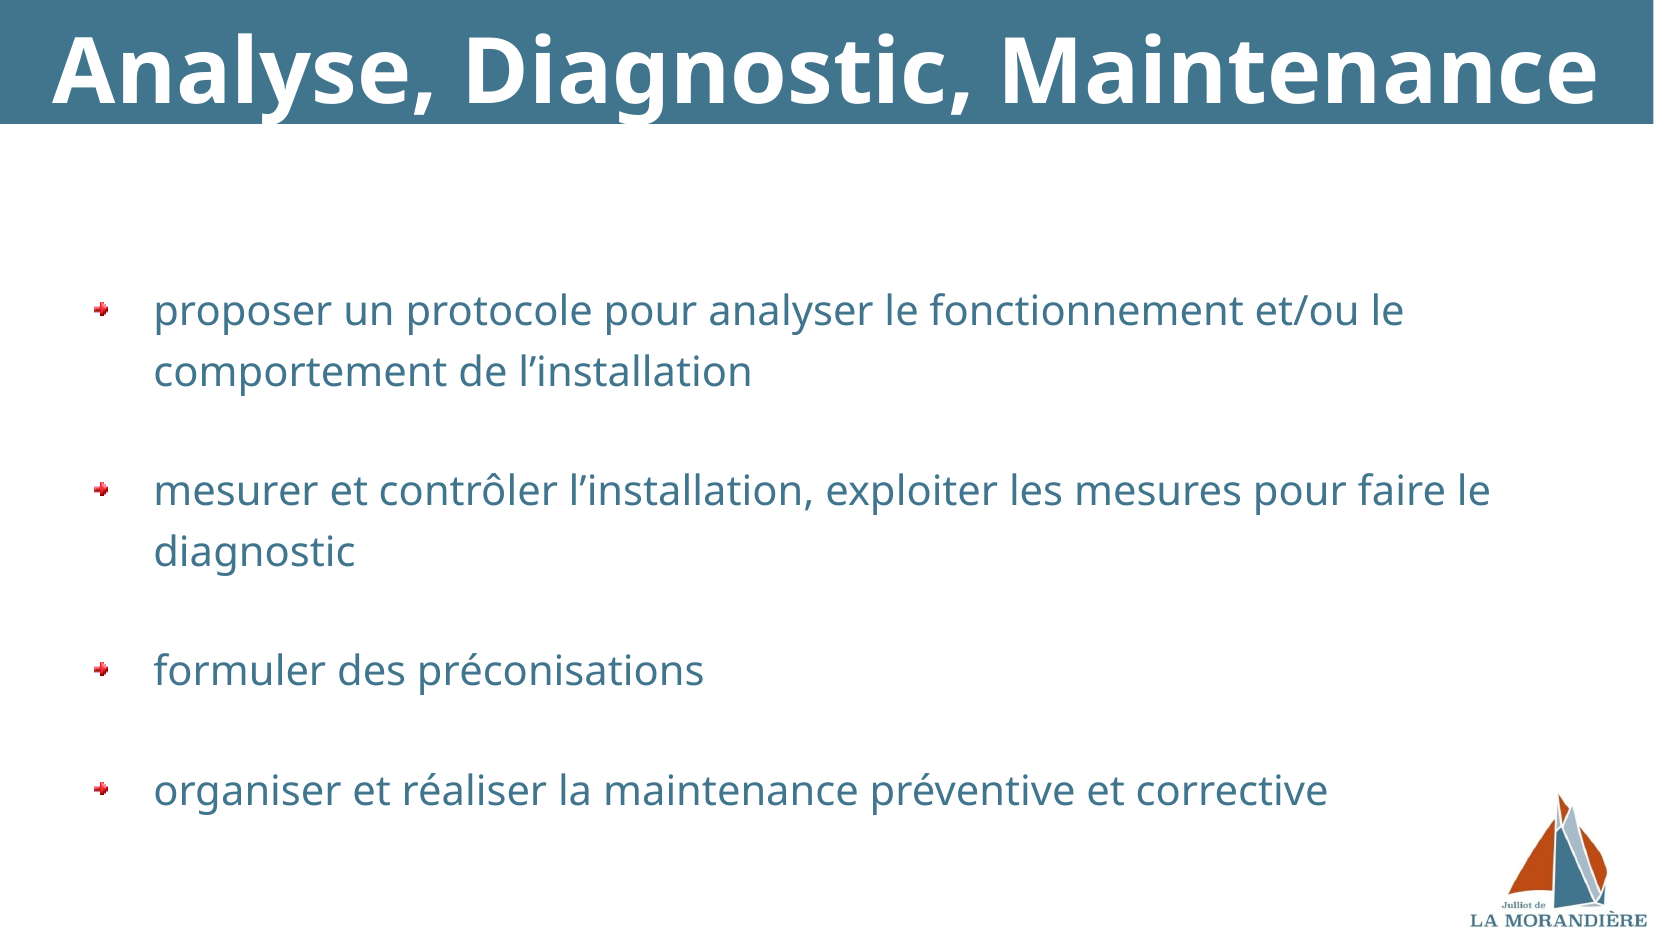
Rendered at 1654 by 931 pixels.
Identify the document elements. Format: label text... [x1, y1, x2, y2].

text_box proposer un protocole pour analyser le fonctionnement et/ou le comportement de l’installation mesurer et contrôler l’installation, exploiter les mesures pour faire le diagnostic formuler des préconisations organiser et réaliser la maintenance préventive et corrective [76, 165, 1559, 931]
picture [94, 782, 108, 795]
picture [1464, 789, 1650, 930]
picture [94, 302, 108, 316]
title Analyse, Diagnostic, Maintenance [0, 0, 1654, 124]
picture [94, 662, 108, 676]
picture [94, 482, 108, 496]
